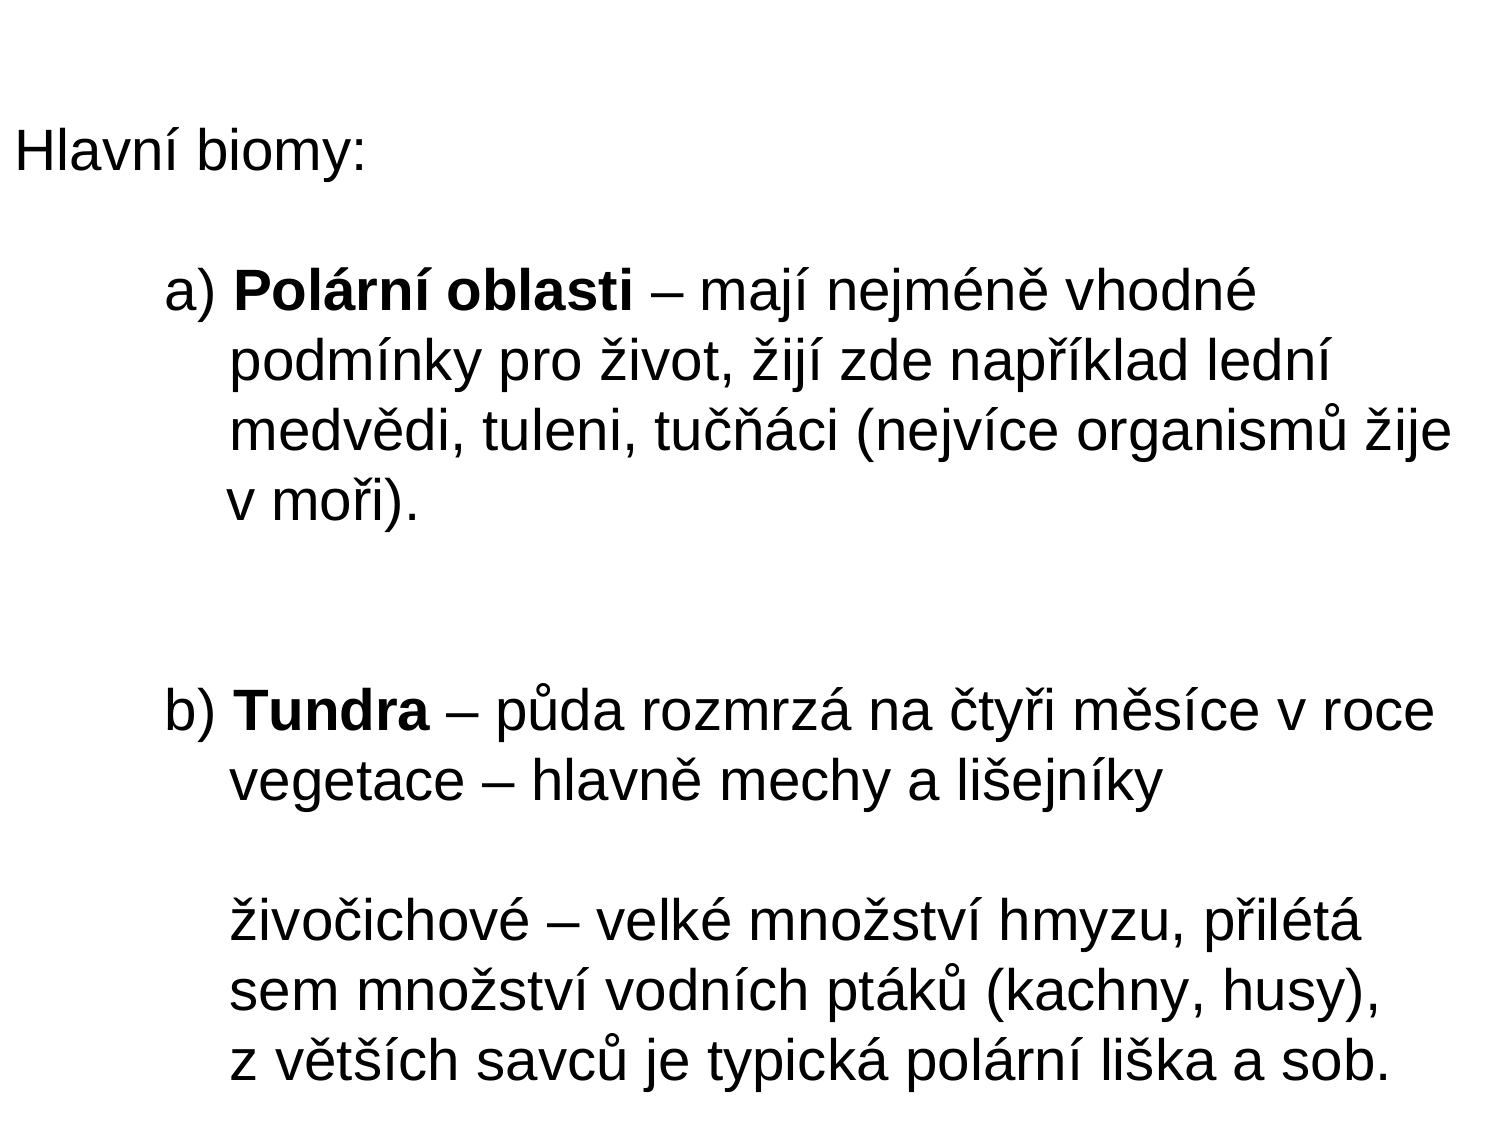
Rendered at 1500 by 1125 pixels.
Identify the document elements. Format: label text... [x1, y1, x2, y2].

text_box Hlavní biomy: a) Polární oblasti – mají nejméně vhodné podmínky pro život, žijí zde například lední medvědi, tuleni, tučňáci (nejvíce organismů žije v moři). b) Tundra – půda rozmrzá na čtyři měsíce v roce vegetace – hlavně mechy a lišejníky živočichové – velké množství hmyzu, přilétá sem množství vodních ptáků (kachny, husy), z větších savců je typická polární liška a sob. [0, 104, 1500, 1125]
